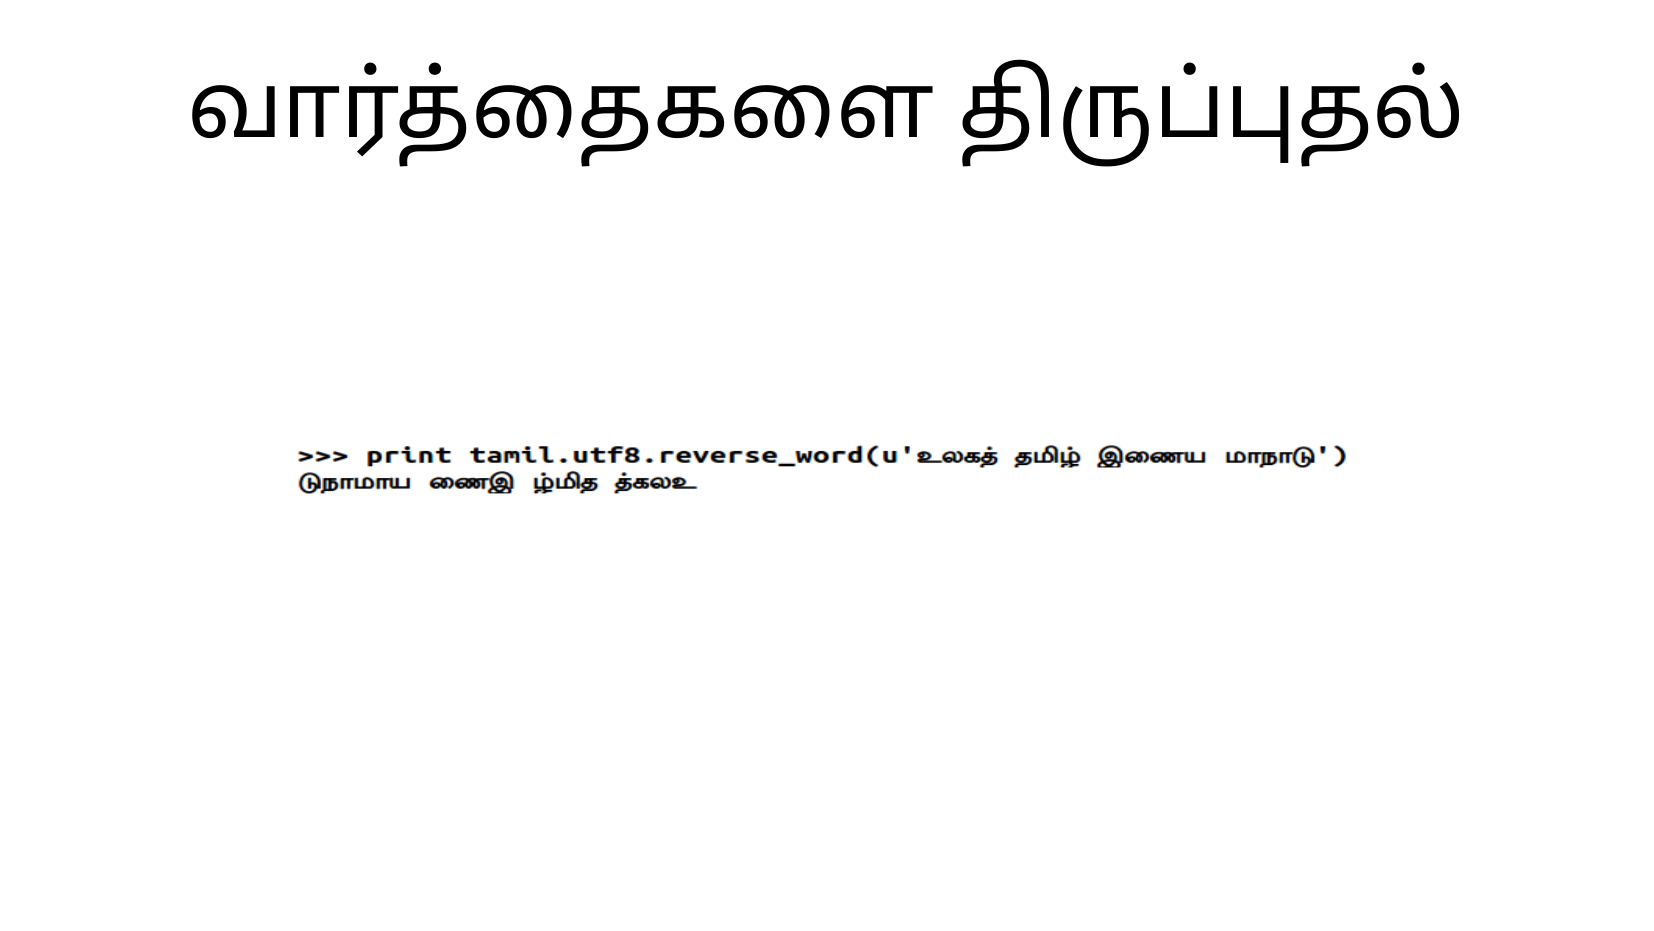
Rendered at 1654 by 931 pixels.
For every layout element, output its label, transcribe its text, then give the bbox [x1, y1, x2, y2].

title வார்த்தைகளை திருப்புதல் [82, 37, 1571, 193]
picture [296, 444, 1374, 497]
